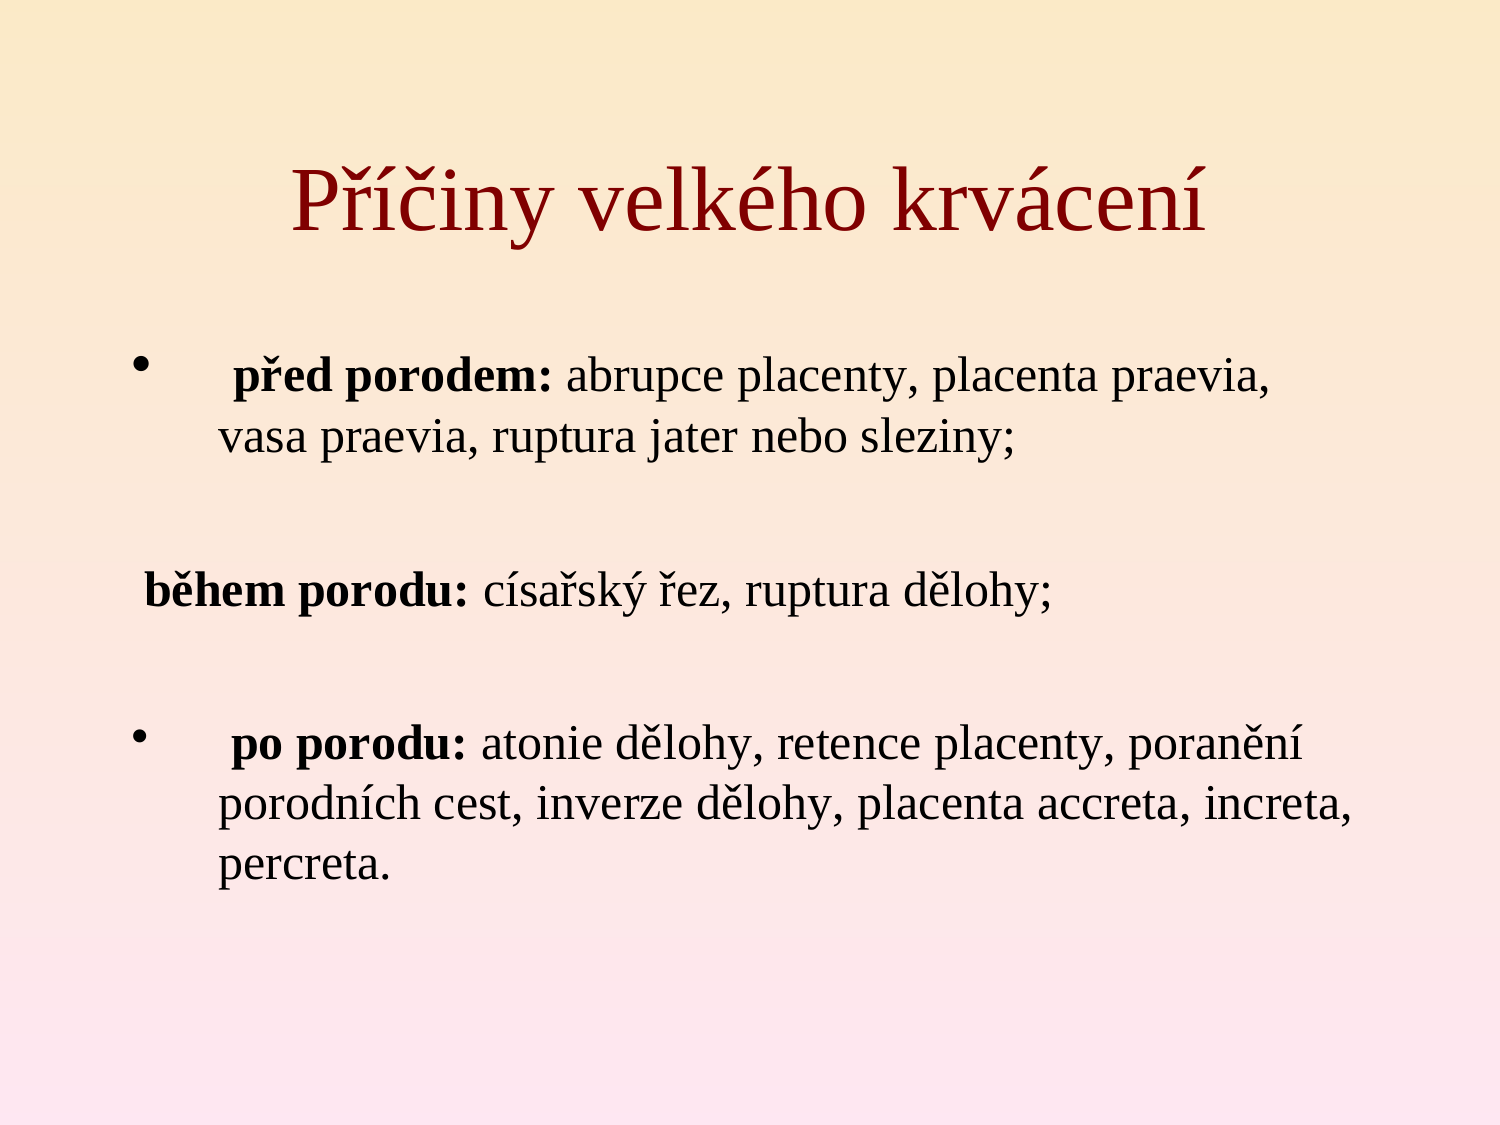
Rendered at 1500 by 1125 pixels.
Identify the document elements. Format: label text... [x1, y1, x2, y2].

title Příčiny velkého krvácení [112, 99, 1388, 288]
list před porodem: abrupce placenty, placenta praevia, vasa praevia, ruptura jater nebo sleziny; během porodu: císařský řez, ruptura dělohy; po porodu: atonie dělohy, retence placenty, poranění porodních cest, inverze dělohy, placenta accreta, increta, percreta. [112, 324, 1388, 1000]
